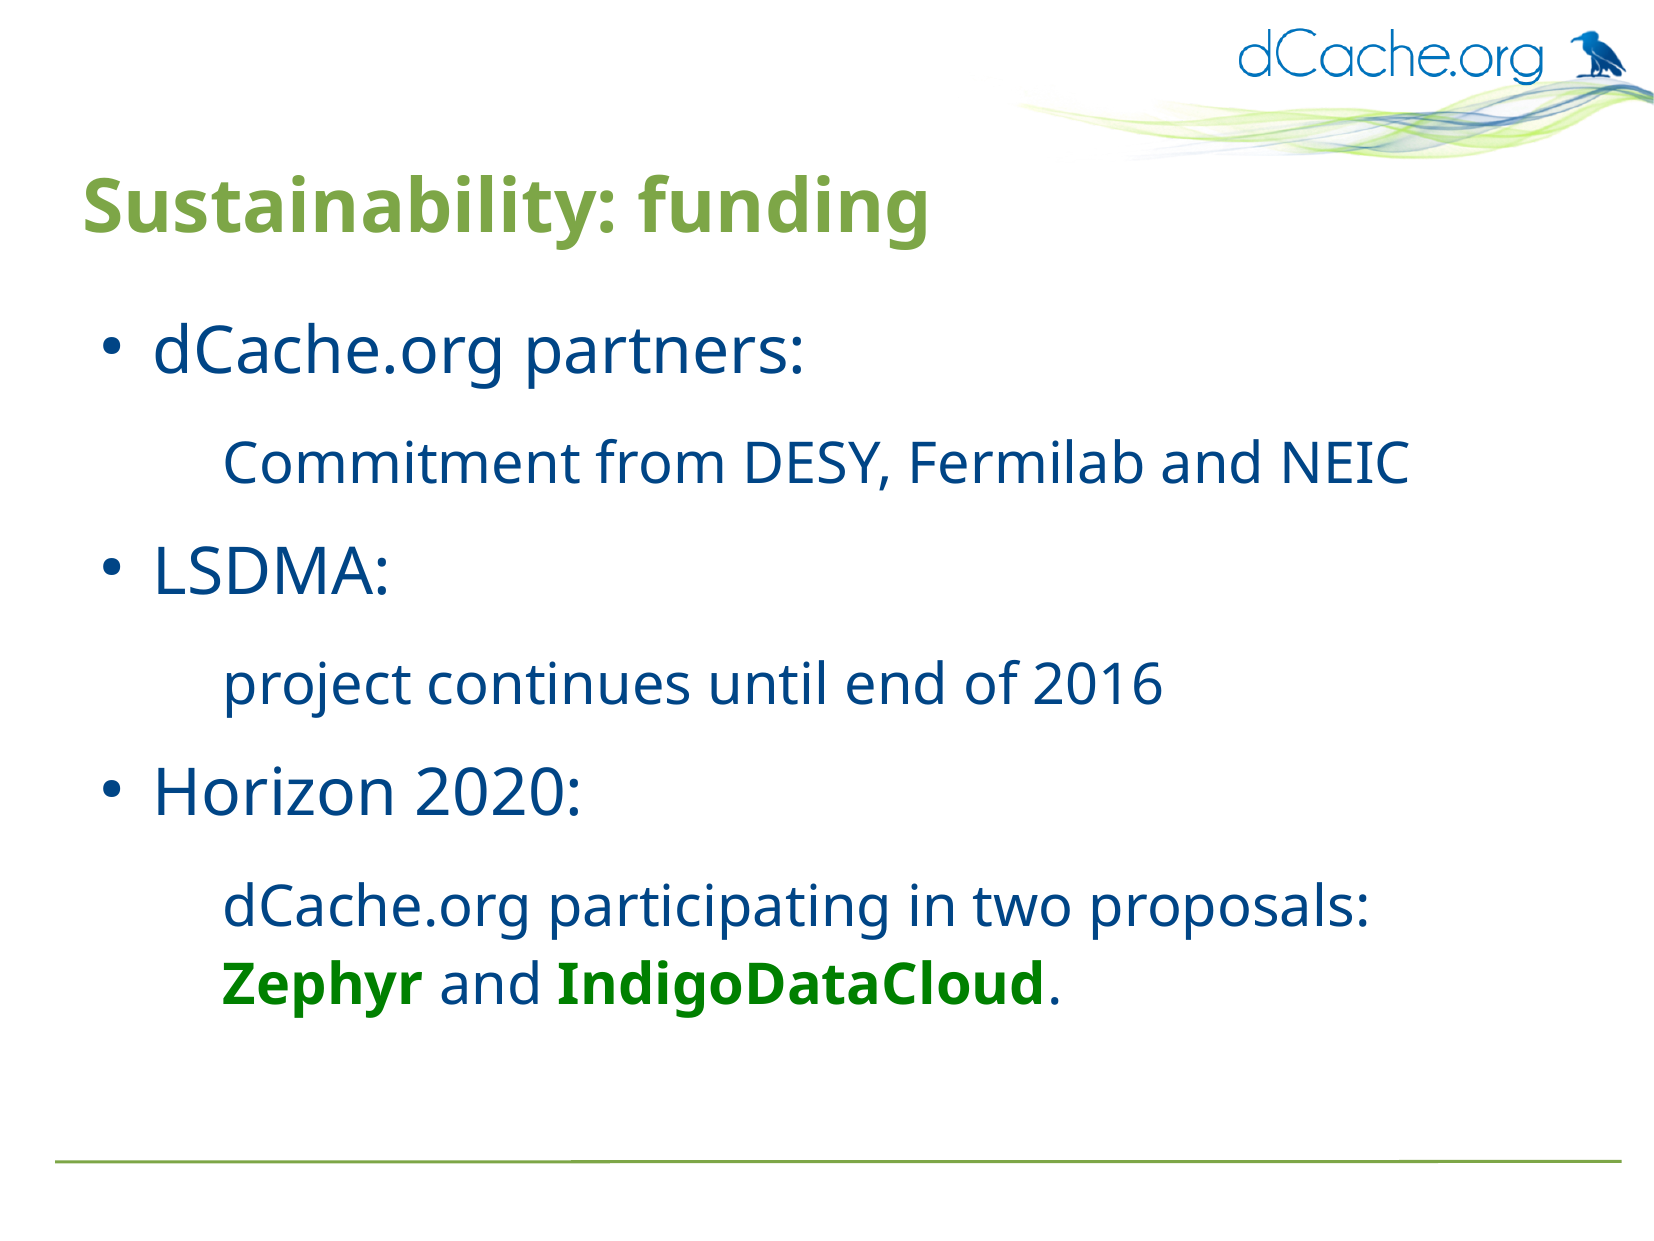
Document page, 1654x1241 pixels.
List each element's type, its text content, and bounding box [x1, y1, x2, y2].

title Sustainability: funding [82, 155, 1605, 252]
picture [956, 16, 1654, 169]
list dCache.org partners: Commitment from DESY, Fermilab and NEIC LSDMA: project continues until end of 2016 Horizon 2020: dCache.org participating in two proposals: Zephyr and IndigoDataCloud. [82, 302, 1571, 1023]
